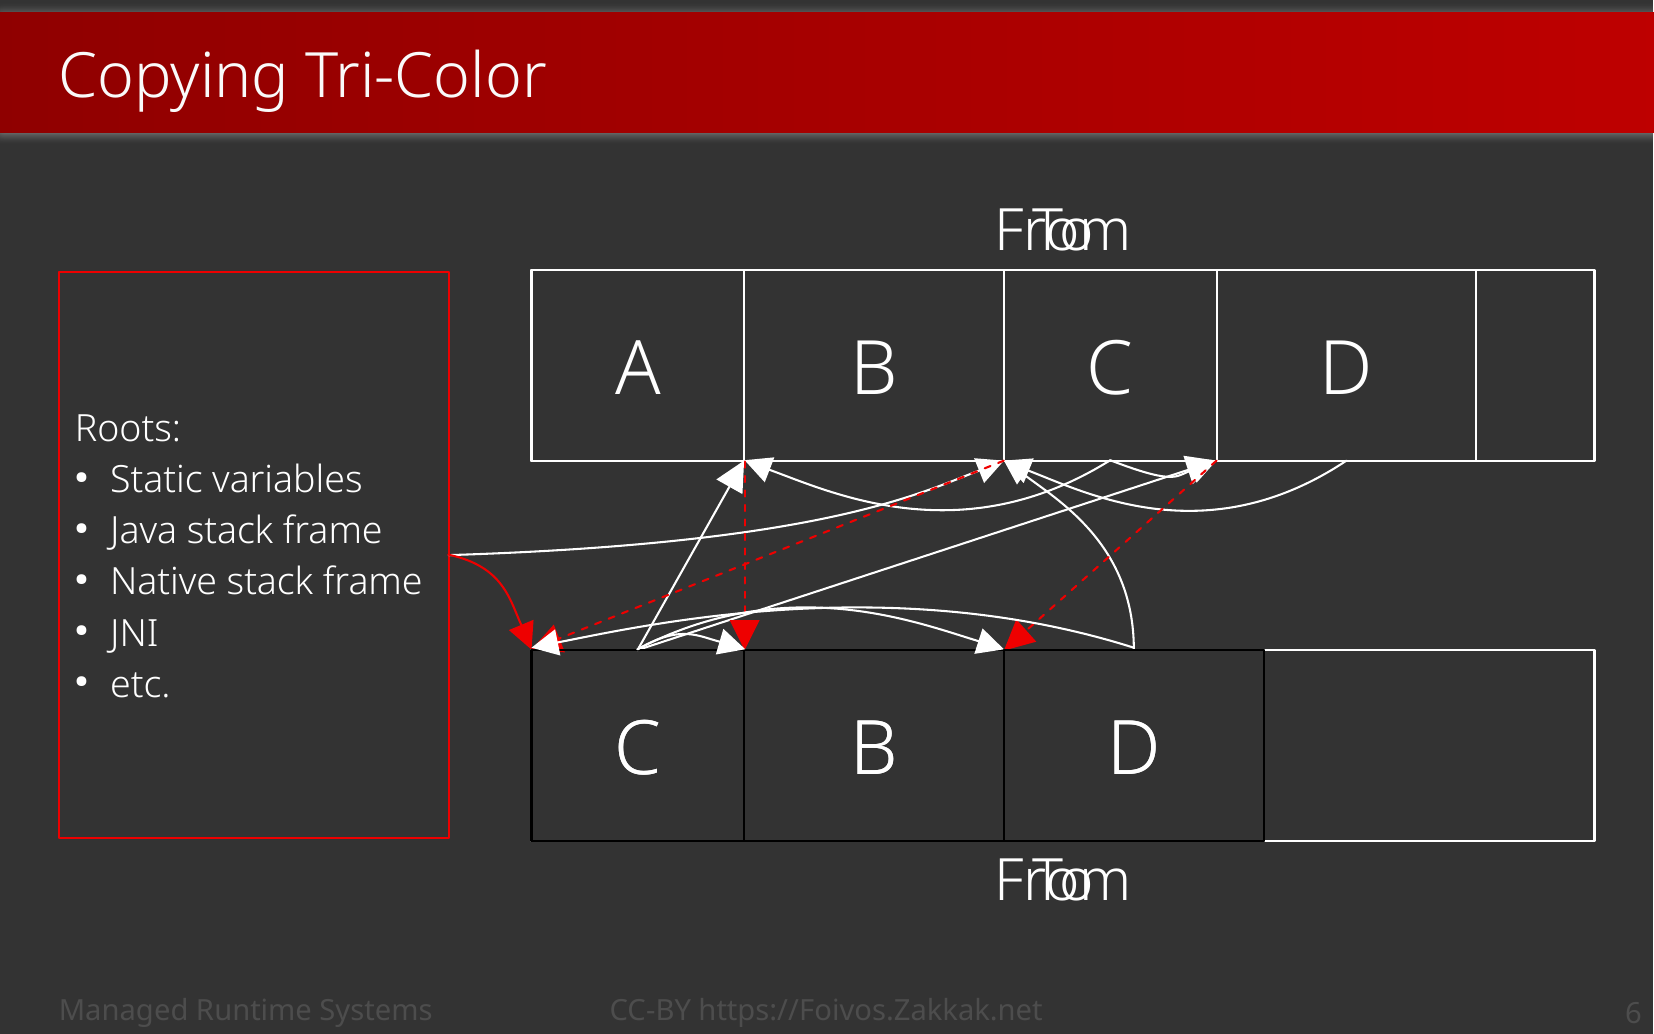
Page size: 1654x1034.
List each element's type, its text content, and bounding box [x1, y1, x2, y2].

text_box Roots: Static variables Java stack frame Native stack frame JNI etc. [58, 271, 449, 839]
text_box D [1216, 269, 1477, 461]
text_box C [1003, 269, 1216, 461]
title Copying Tri-Color [58, 7, 1329, 139]
text_box C [531, 649, 745, 841]
text_box B [744, 269, 1003, 461]
text_box A [531, 269, 744, 461]
text_box From [915, 830, 1211, 929]
text_box From [915, 181, 1211, 269]
text_box B [745, 649, 1003, 841]
text_box D [1003, 649, 1264, 841]
